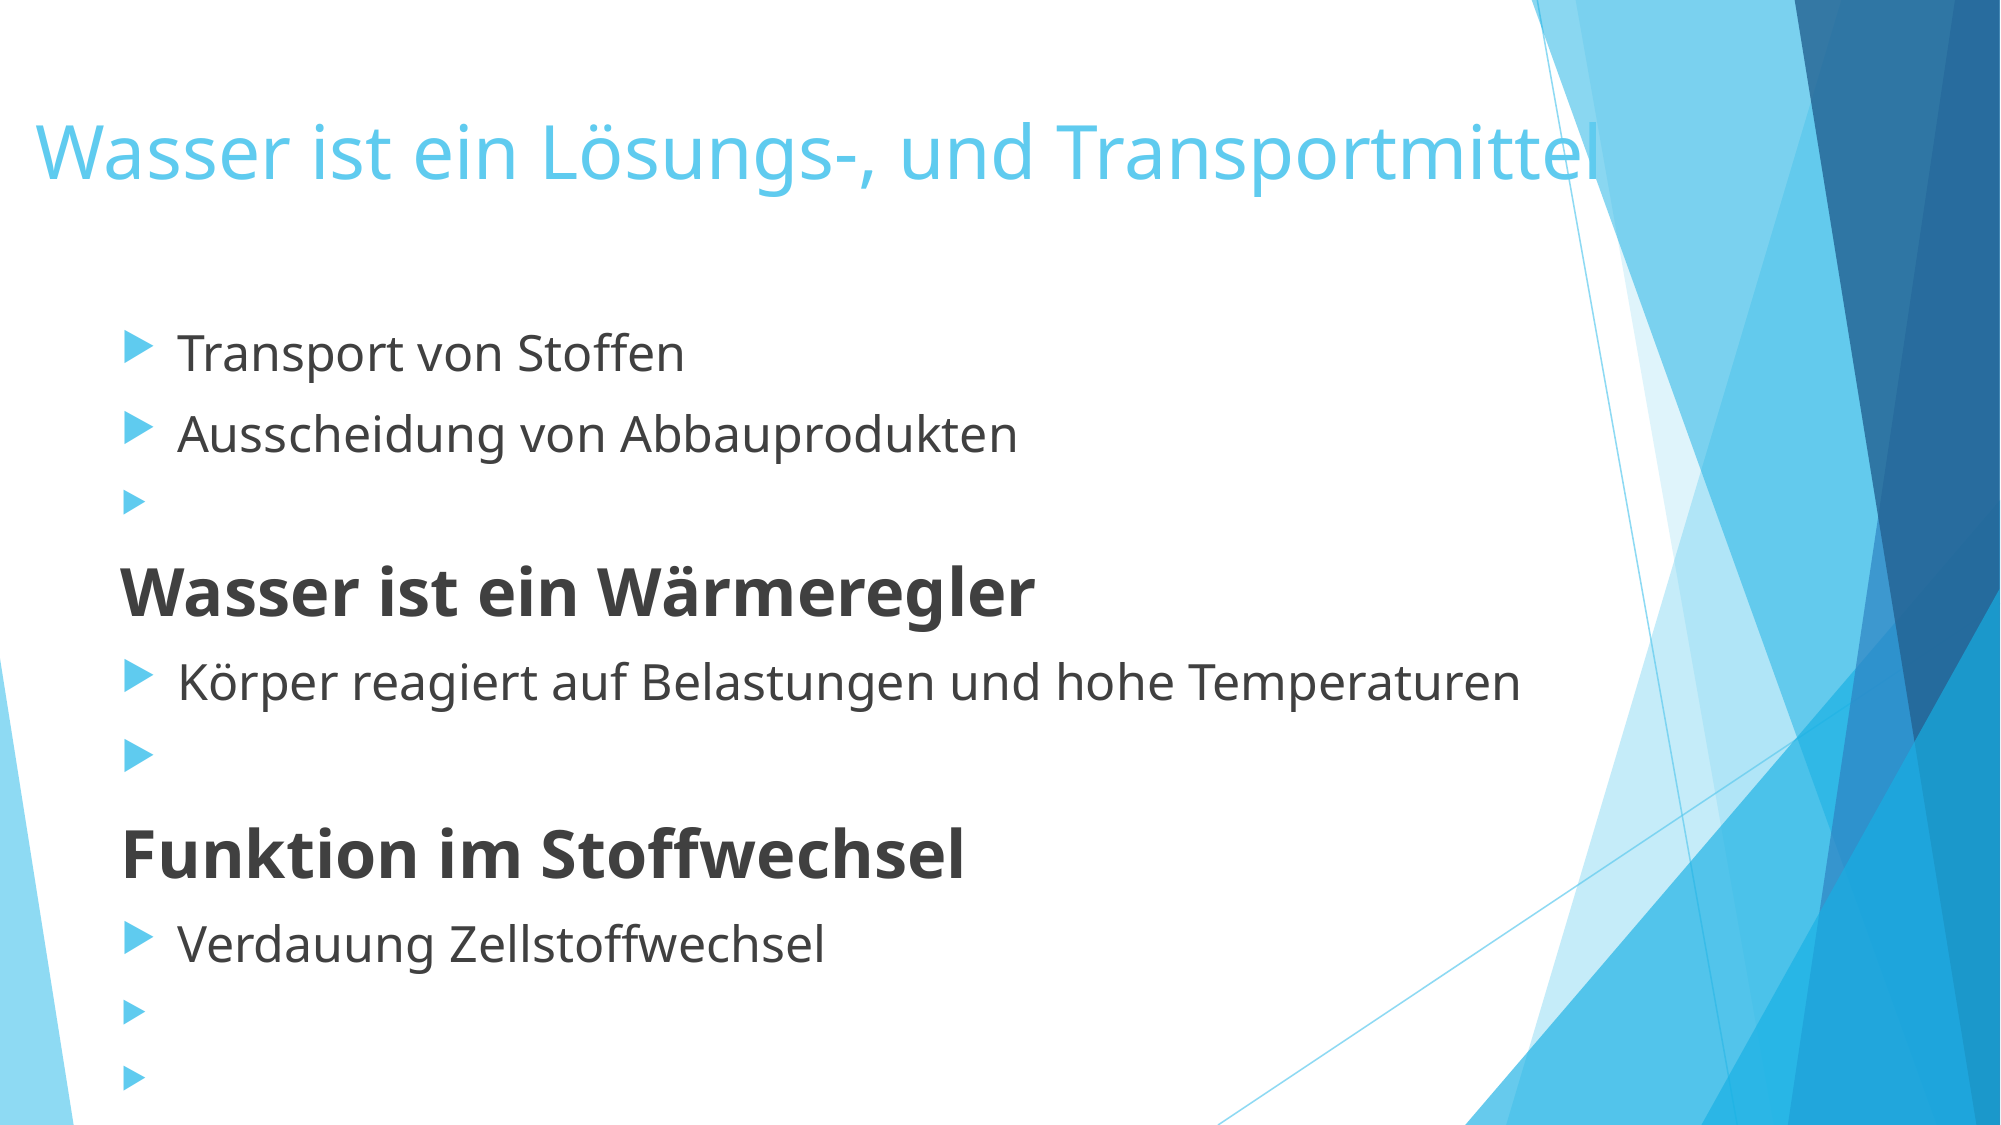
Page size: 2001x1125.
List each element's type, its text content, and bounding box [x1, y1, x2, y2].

list Transport von Stoffen Ausscheidung von Abbauprodukten Wasser ist ein Wärmeregler Körper reagiert auf Belastungen und hohe Temperaturen Funktion im Stoffwechsel Verdauung Zellstoffwechsel [105, 314, 1831, 1029]
title Wasser ist ein Lösungs-, und Transportmittel [20, 96, 1746, 315]
